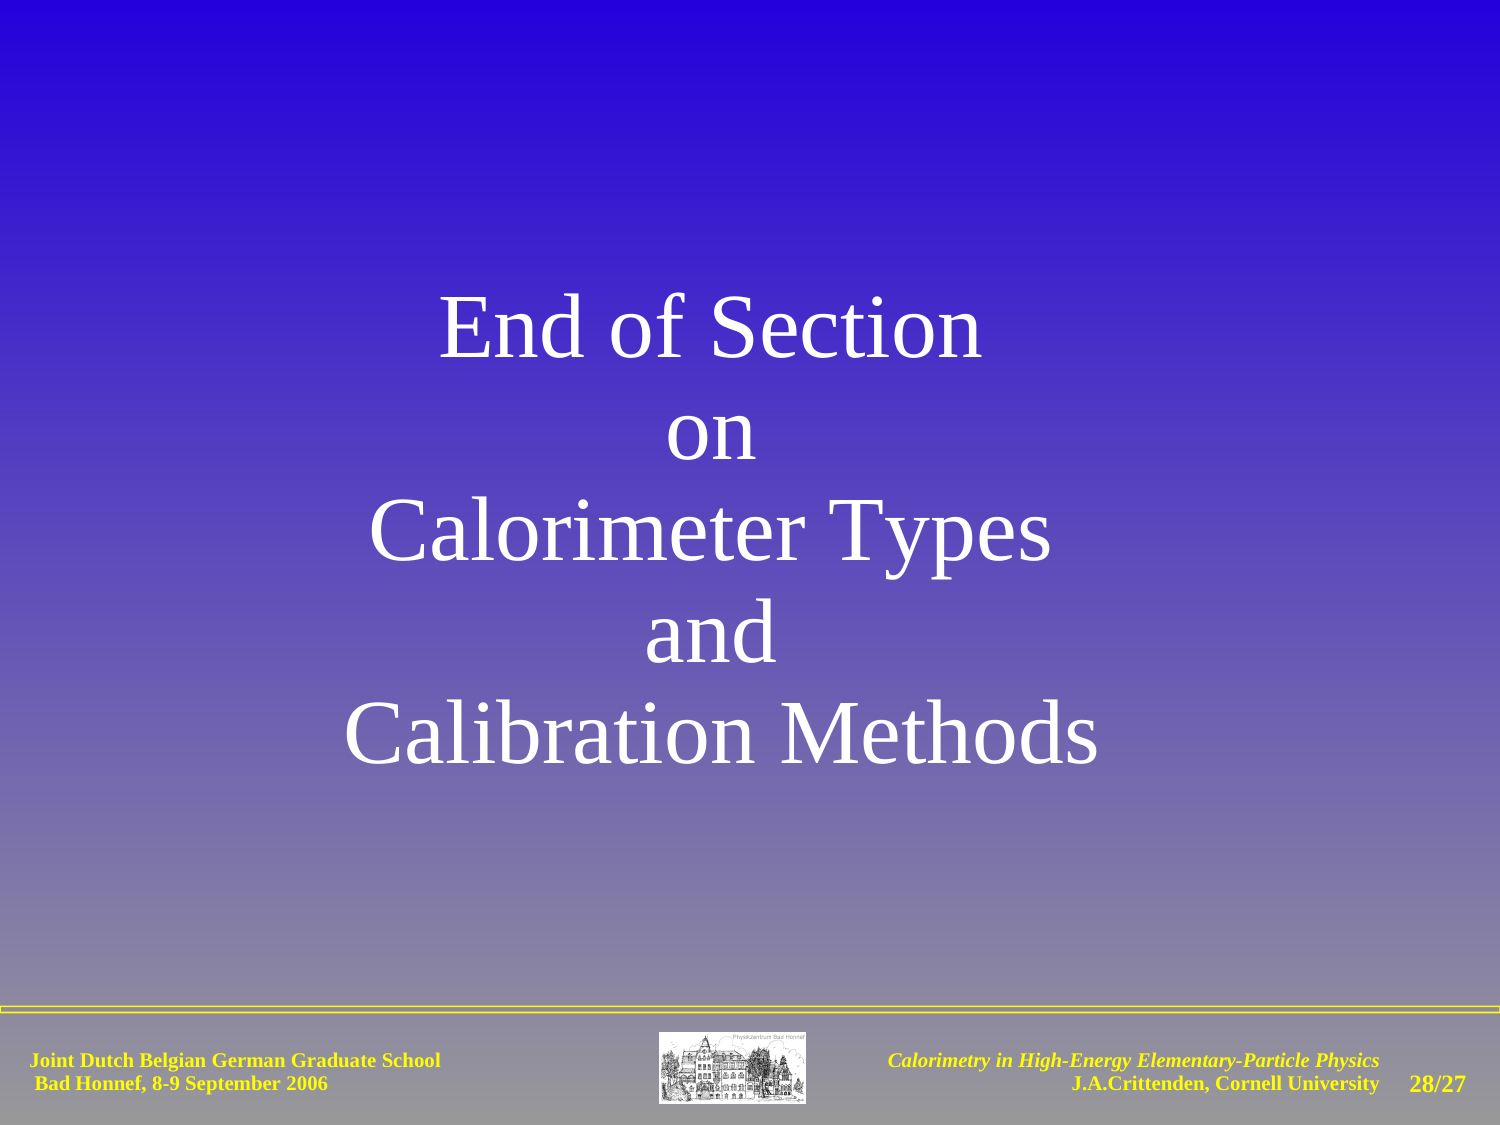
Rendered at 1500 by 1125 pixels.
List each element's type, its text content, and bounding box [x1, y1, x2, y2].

title End of Section on Calorimeter Types and Calibration Methods [85, 256, 1360, 803]
picture [659, 1032, 806, 1104]
